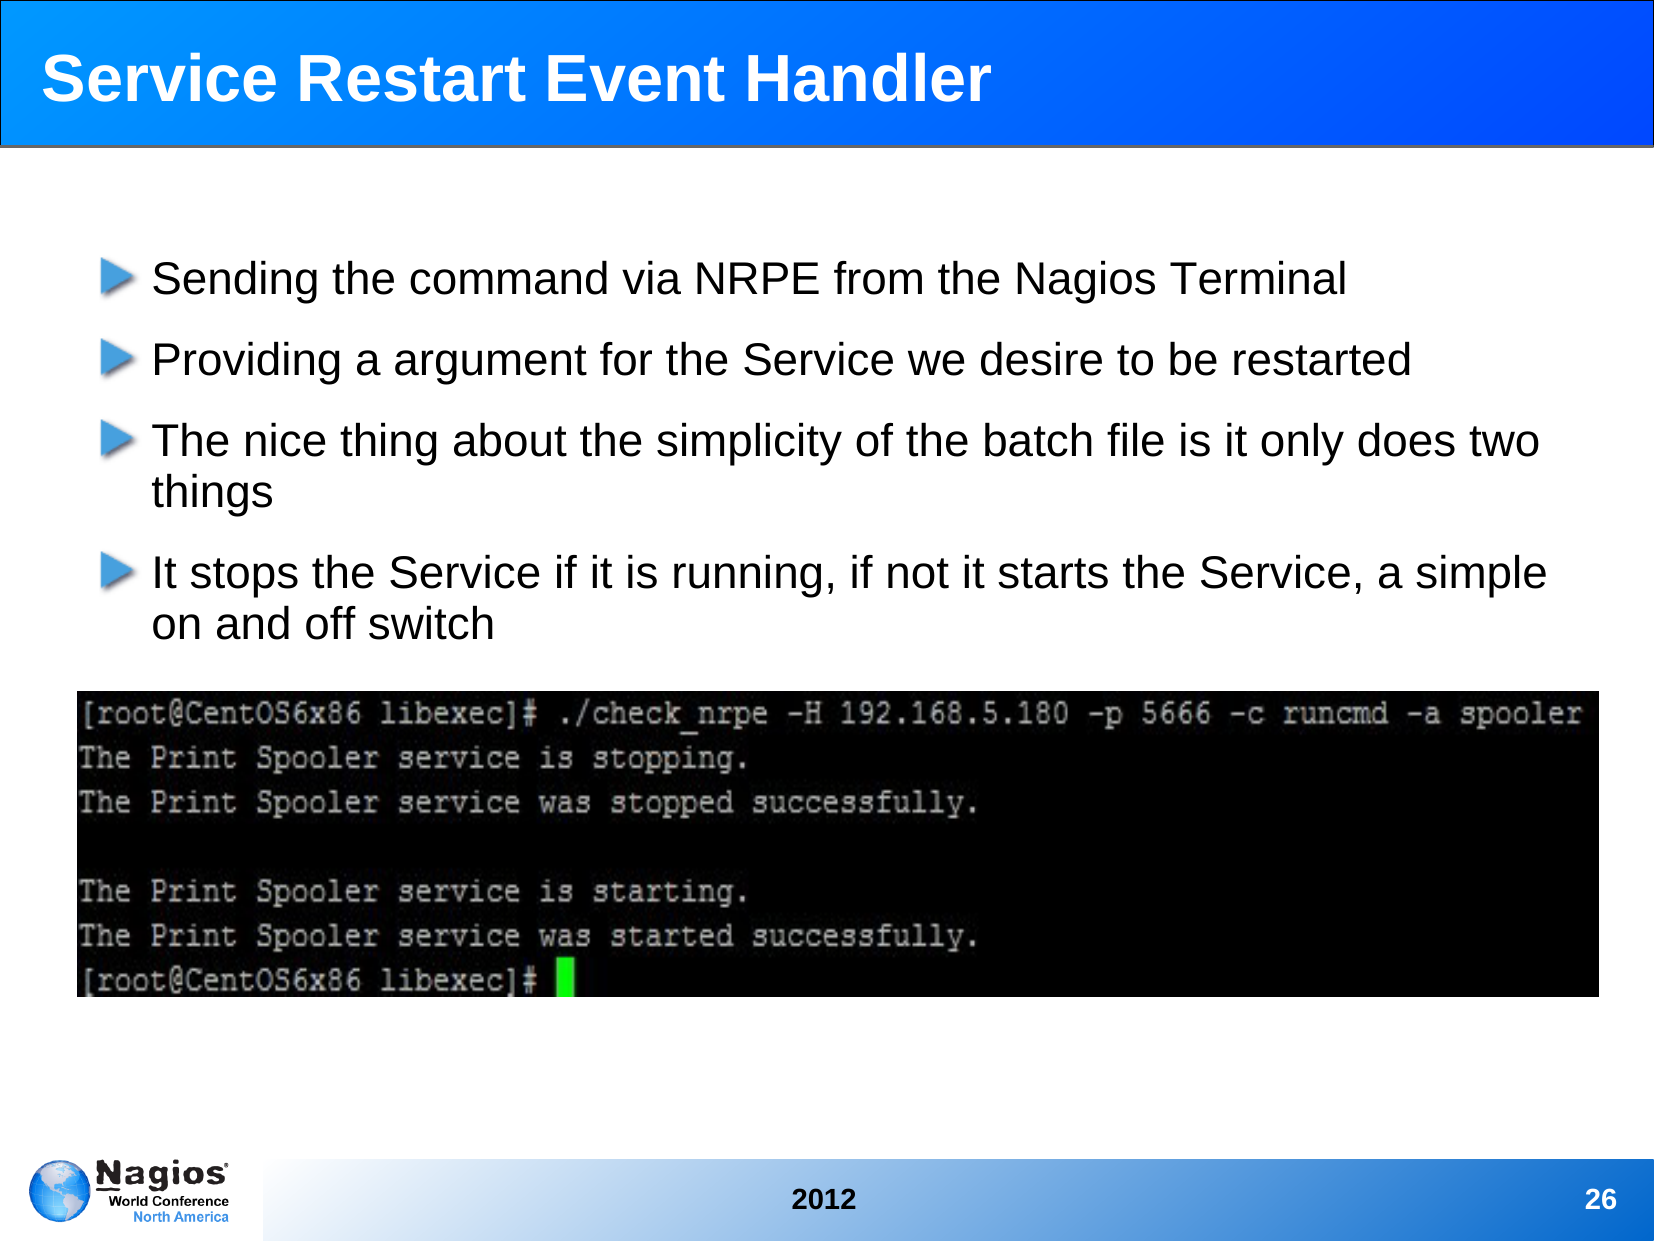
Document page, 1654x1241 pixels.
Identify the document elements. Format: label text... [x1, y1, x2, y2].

title Service Restart Event Handler [41, 0, 1248, 211]
picture [29, 1159, 229, 1235]
picture [77, 691, 1599, 997]
list Sending the command via NRPE from the Nagios Terminal Providing a argument for the Service we desire to be restarted The nice thing about the simplicity of the batch file is it only does two things It stops the Service if it is running, if not it starts the Service, a simple on and off switch [80, 253, 1569, 691]
